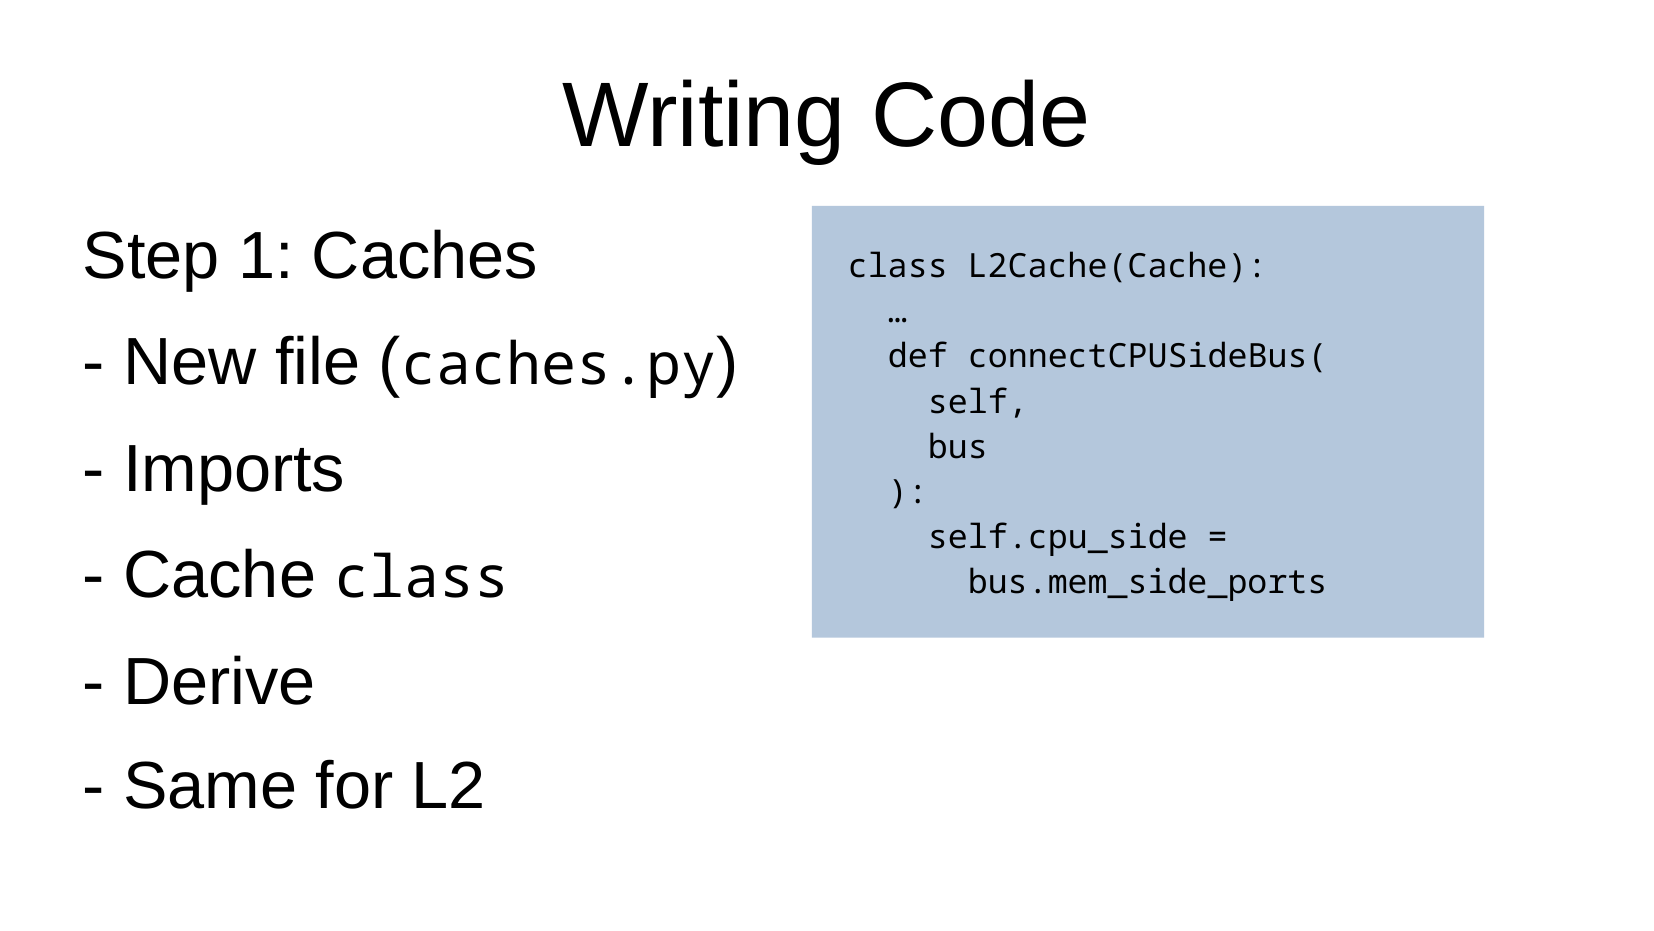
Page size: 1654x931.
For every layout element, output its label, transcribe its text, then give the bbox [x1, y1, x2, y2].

list [750, 217, 1572, 758]
list Step 1: Caches - New file (caches.py) - Imports - Cache class - Derive - Same for L2 [82, 217, 809, 931]
text_box class L2Cache(Cache): … def connectCPUSideBus( self, bus ): self.cpu_side = bus.mem_side_ports [811, 205, 1485, 638]
title Writing Code [82, 37, 1571, 193]
